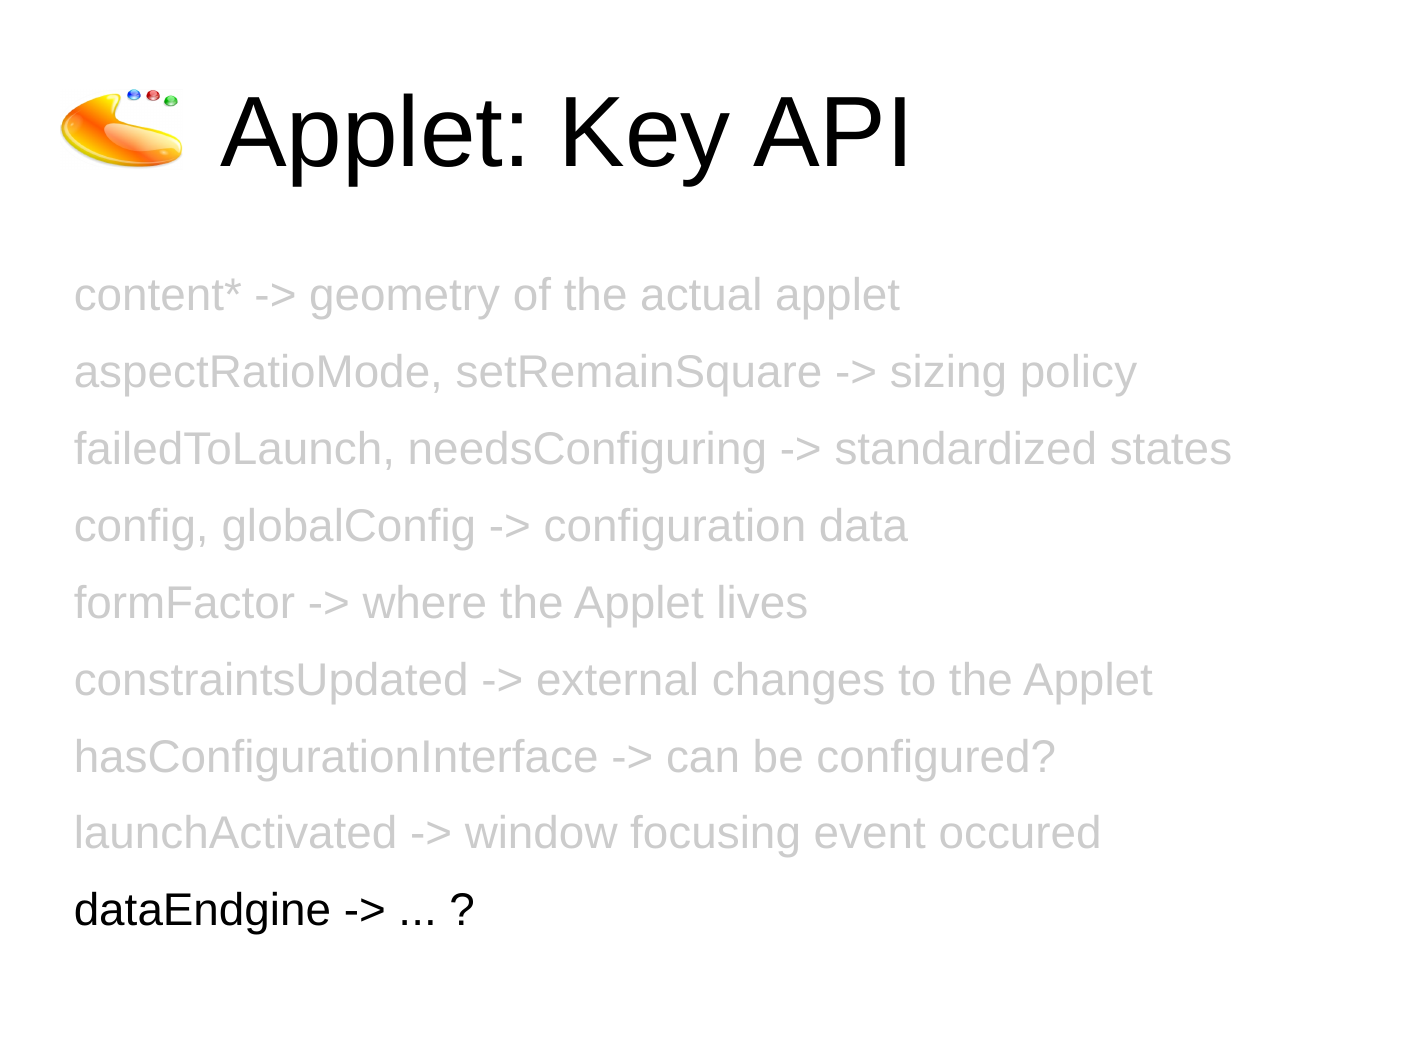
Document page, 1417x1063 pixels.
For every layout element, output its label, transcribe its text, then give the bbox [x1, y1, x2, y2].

text_box content* -> geometry of the actual applet aspectRatioMode, setRemainSquare -> sizing policy failedToLaunch, needsConfiguring -> standardized states config, globalConfig -> configuration data formFactor -> where the Applet lives constraintsUpdated -> external changes to the Applet hasConfigurationInterface -> can be configured? launchActivated -> window focusing event occured dataEndgine -> ... ? [59, 236, 1417, 1063]
picture [60, 89, 183, 170]
text_box Applet: Key API [205, 68, 1358, 188]
